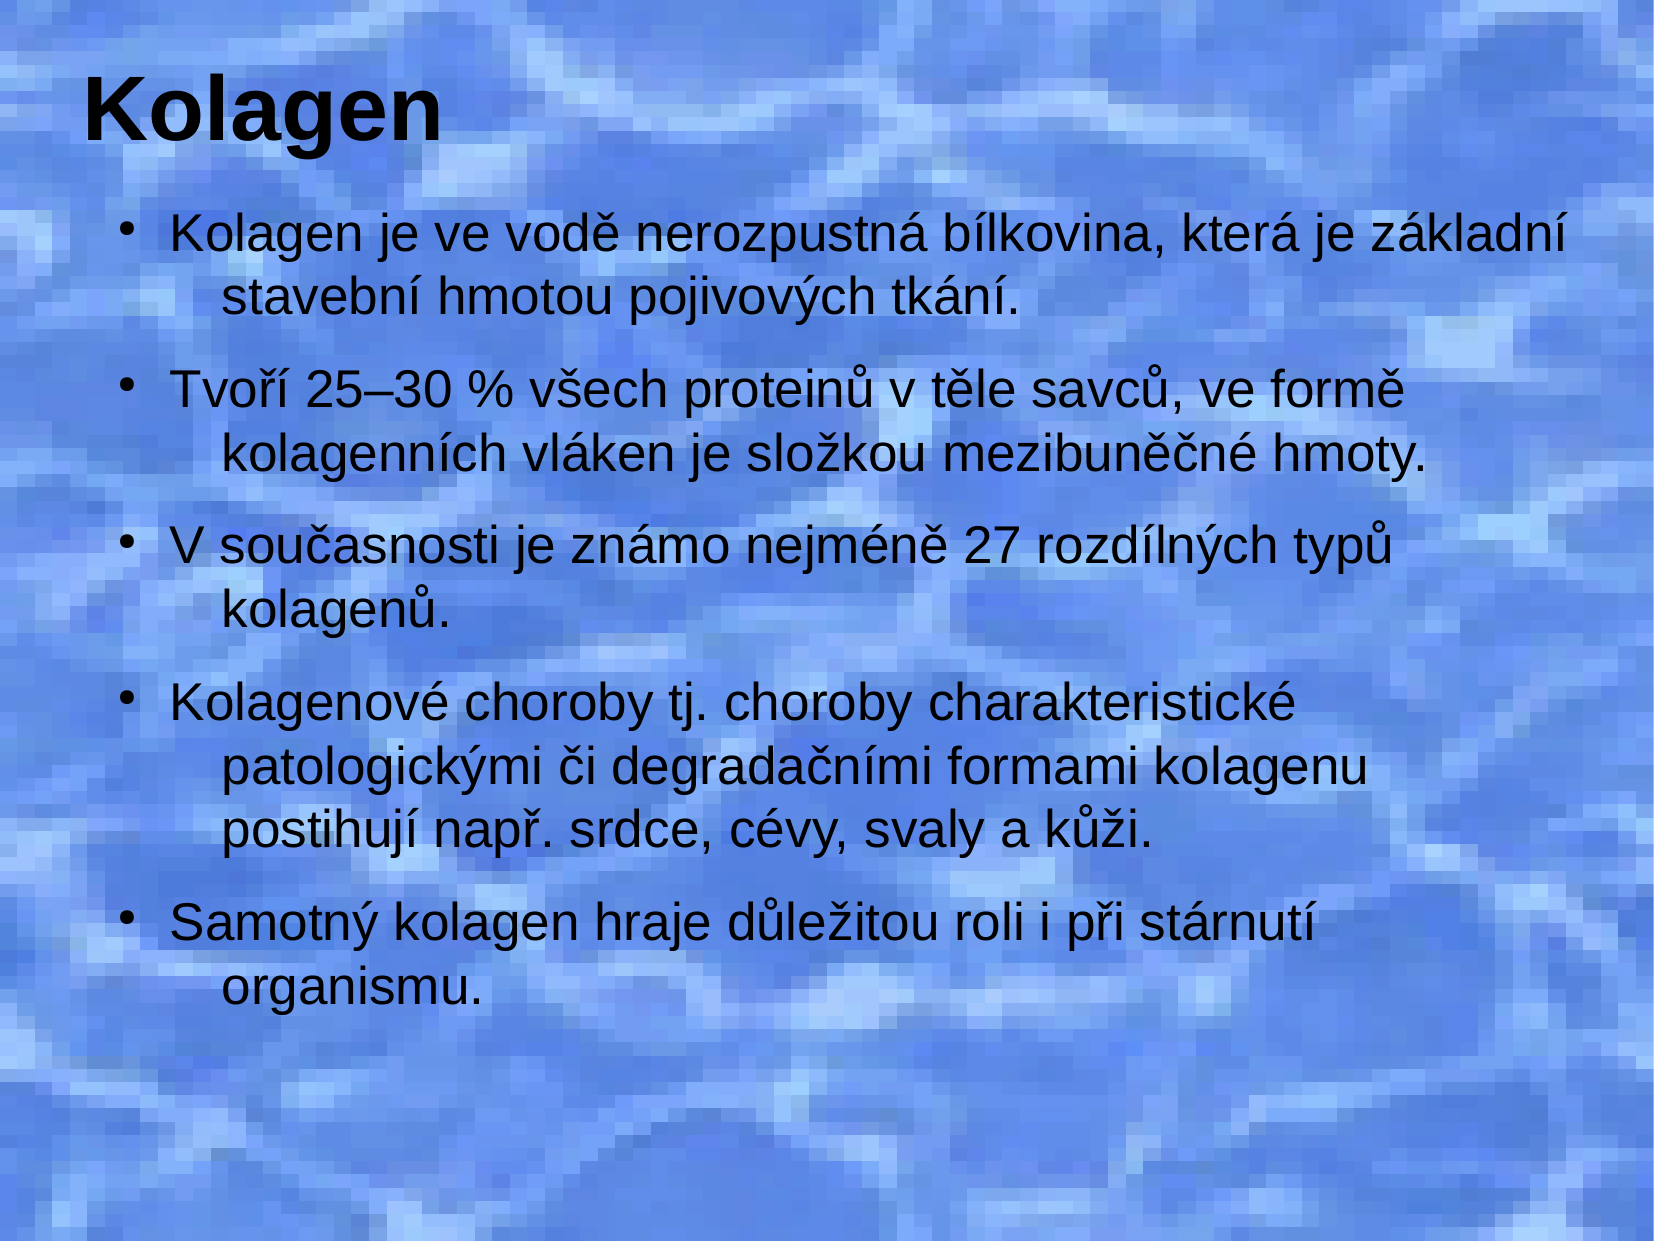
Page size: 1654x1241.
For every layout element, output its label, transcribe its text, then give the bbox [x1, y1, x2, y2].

title Kolagen [82, 0, 1571, 197]
list Kolagen je ve vodě nerozpustná bílkovina, která je základní stavební hmotou pojivových tkání. Tvoří 25–30 % všech proteinů v těle savců, ve formě kolagenních vláken je složkou mezibuněčné hmoty. V současnosti je známo nejméně 27 rozdílných typů kolagenů. Kolagenové choroby tj. choroby charakteristické patologickými či degradačními formami kolagenu postihují např. srdce, cévy, svaly a kůži. Samotný kolagen hraje důležitou roli i při stárnutí organismu. [82, 197, 1571, 1017]
